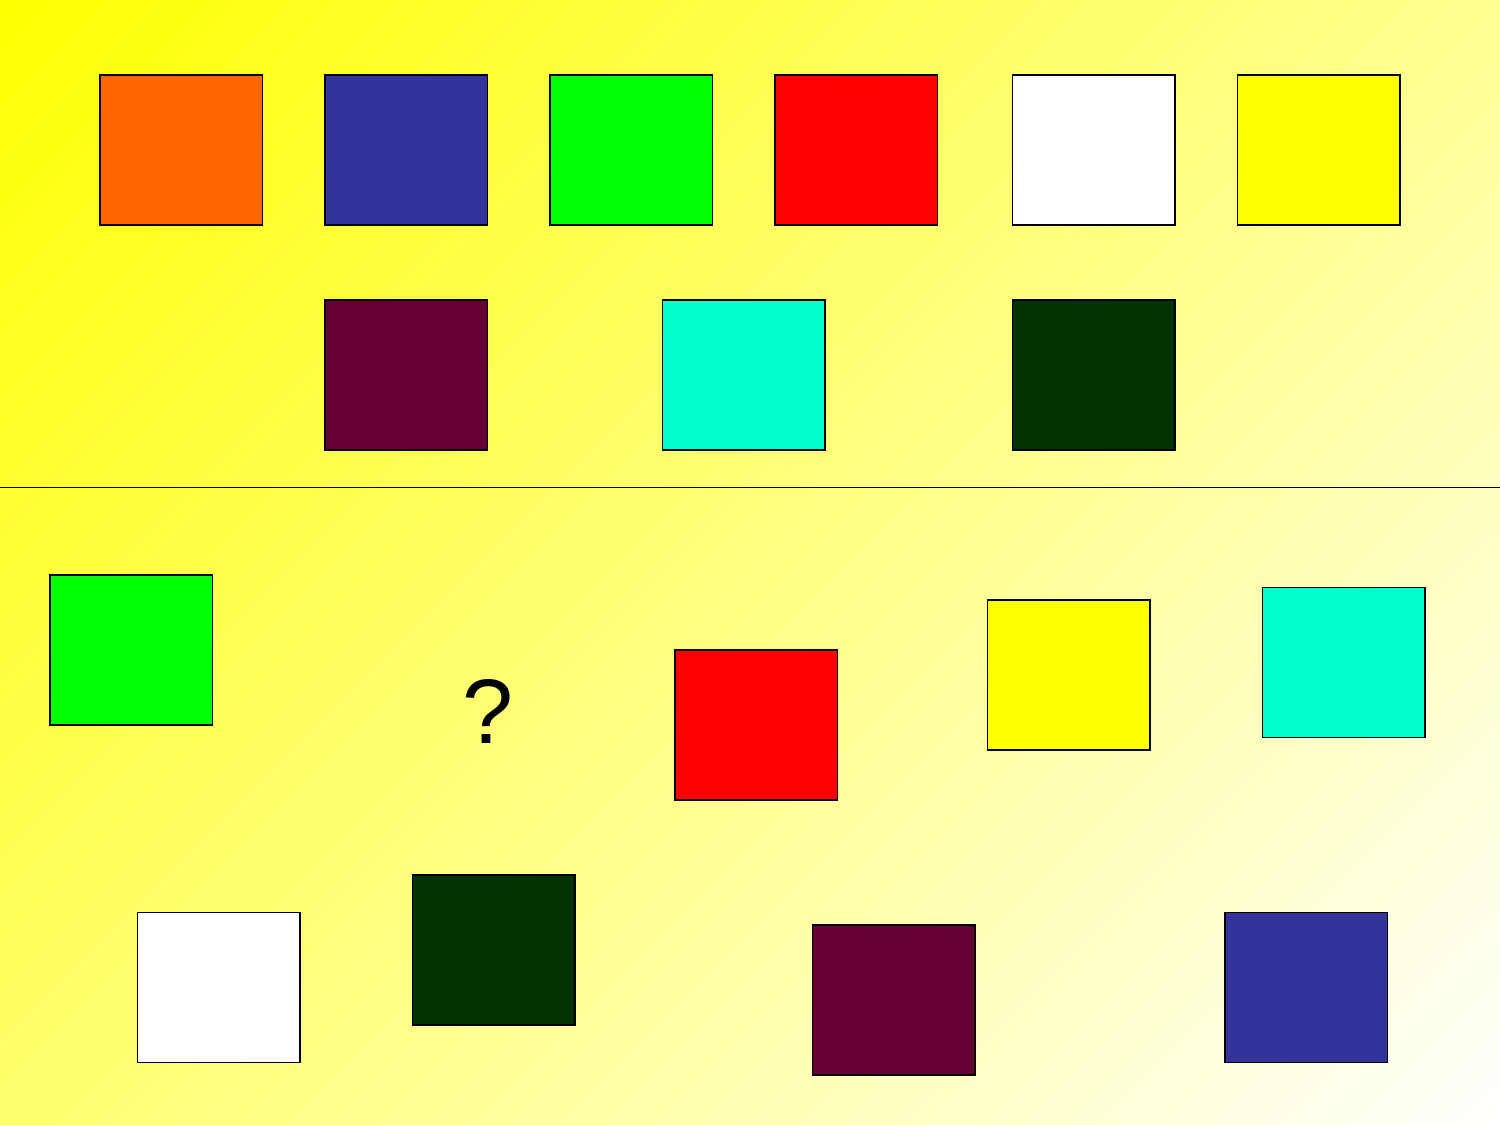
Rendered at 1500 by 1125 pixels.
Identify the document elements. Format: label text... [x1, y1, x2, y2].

text_box [1237, 75, 1401, 225]
text_box [1012, 75, 1176, 225]
text_box [324, 299, 488, 451]
text_box [675, 650, 838, 801]
text_box [774, 75, 938, 225]
text_box [49, 575, 213, 726]
text_box [412, 875, 576, 1026]
text_box [549, 75, 713, 225]
text_box ? [387, 624, 588, 788]
text_box [1224, 912, 1388, 1063]
text_box [99, 75, 263, 225]
text_box [137, 912, 301, 1063]
text_box [1012, 299, 1176, 451]
text_box [812, 924, 976, 1075]
text_box [987, 600, 1150, 751]
text_box [324, 75, 488, 225]
text_box [662, 299, 826, 451]
